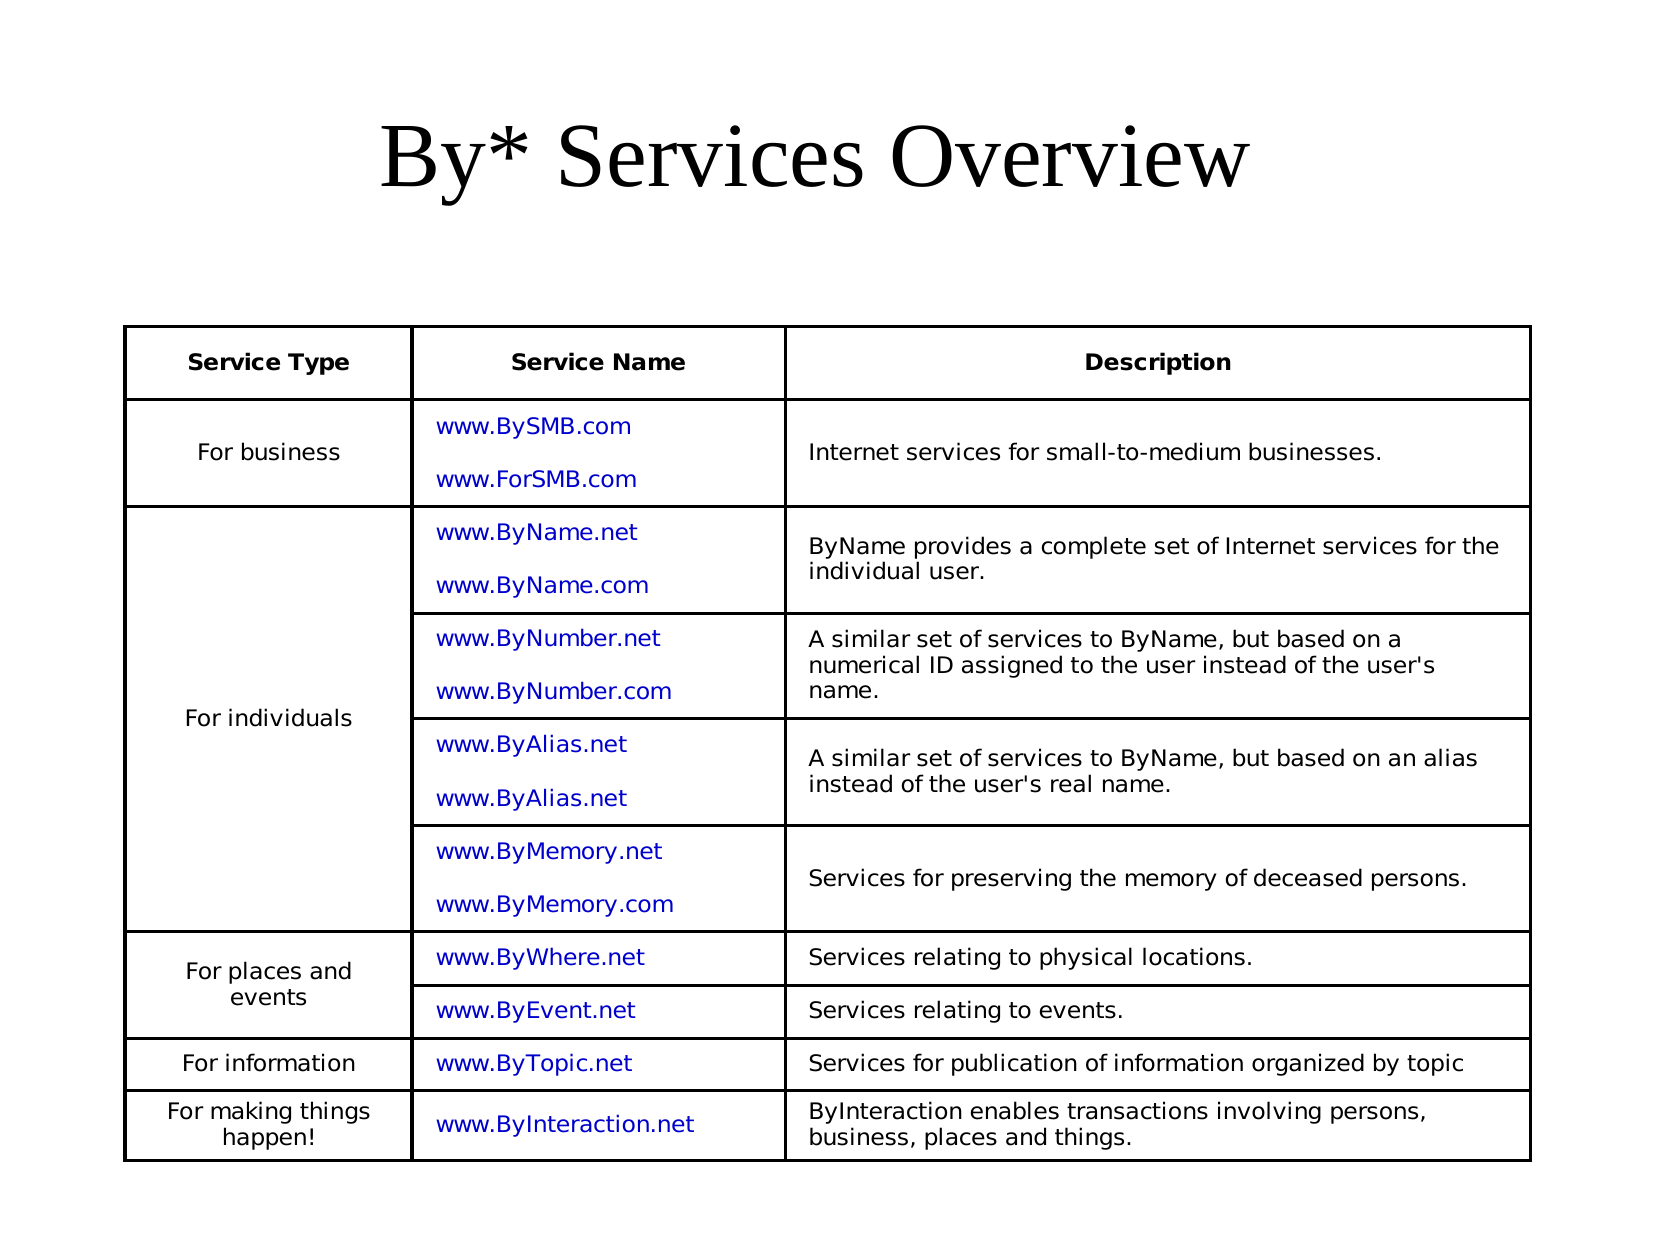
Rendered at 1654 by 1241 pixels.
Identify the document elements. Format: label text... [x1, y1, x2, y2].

chart [123, 324, 1534, 1163]
title By* Services Overview [109, 52, 1522, 260]
